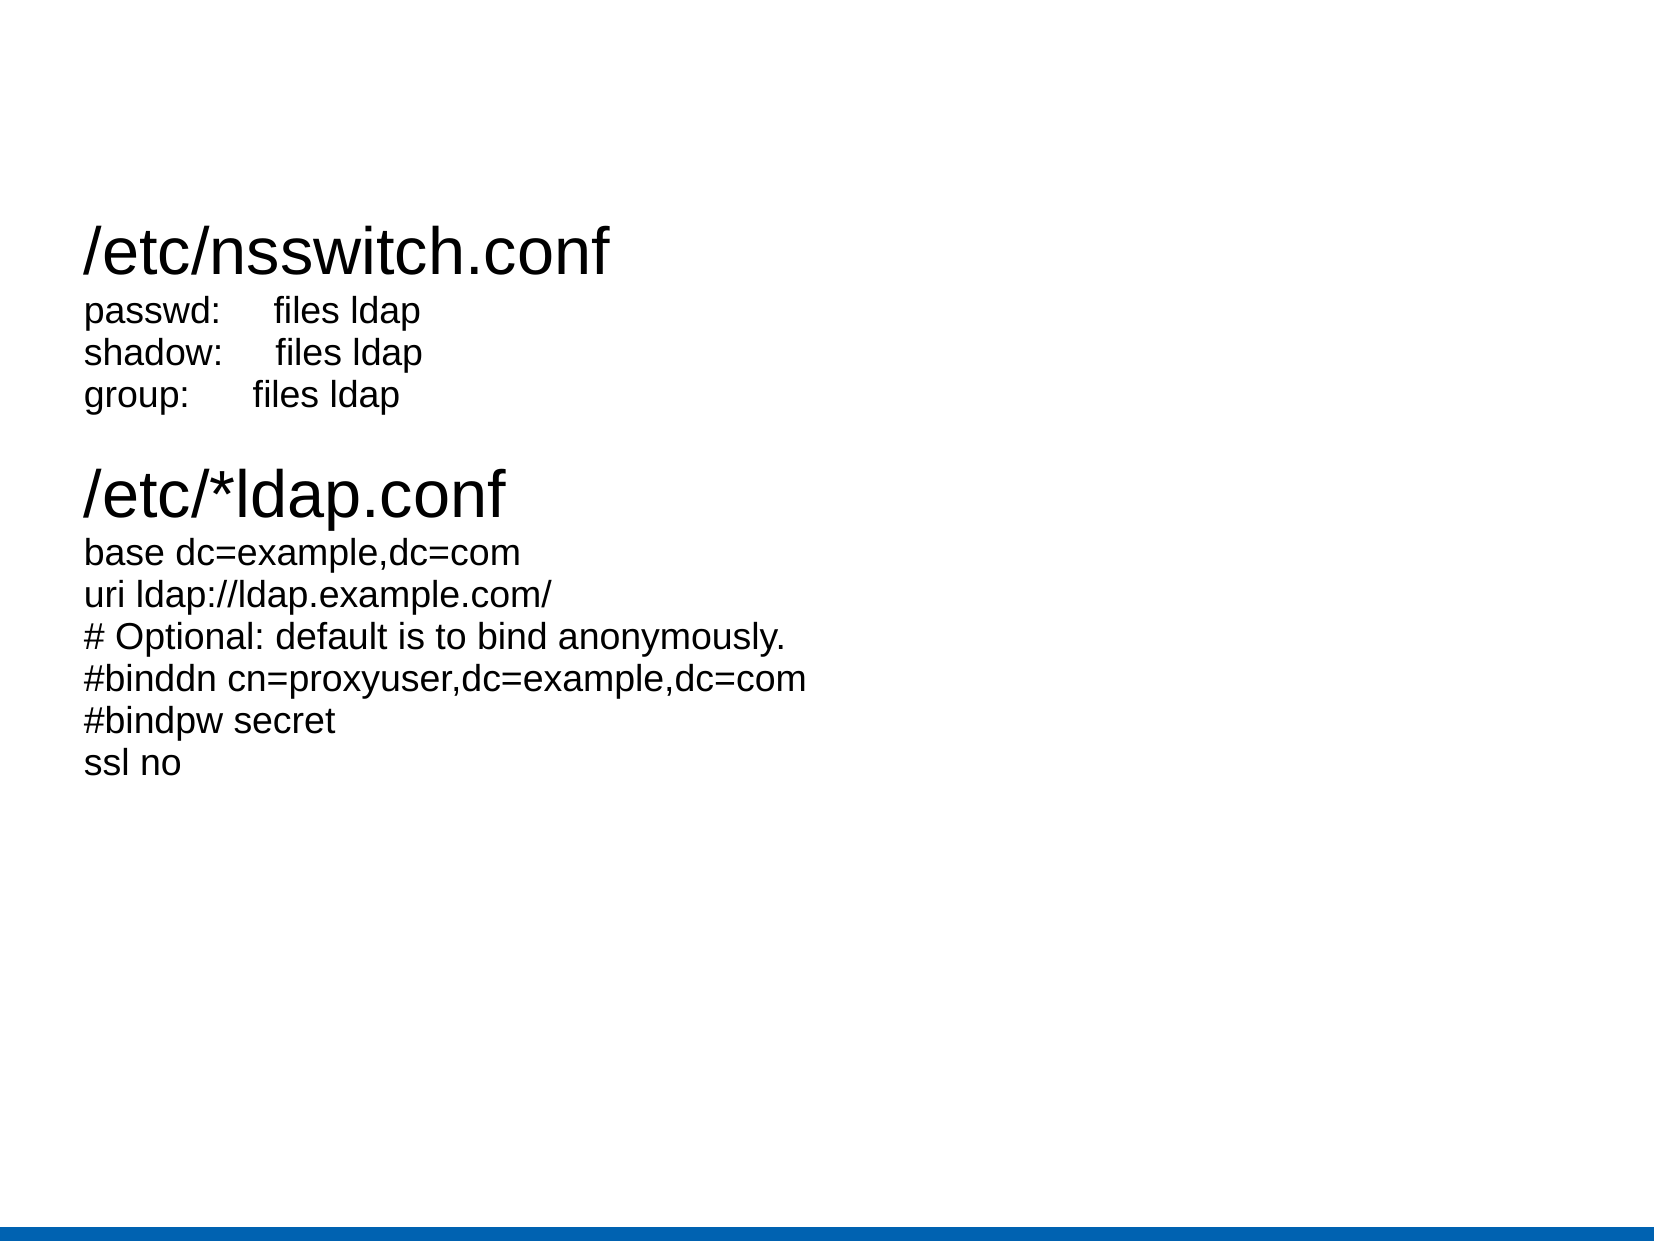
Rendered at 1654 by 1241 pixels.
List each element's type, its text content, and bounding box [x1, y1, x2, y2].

text_box /etc/nsswitch.conf passwd: files ldap shadow: files ldap group: files ldap /etc/*ldap.conf base dc=example,dc=com uri ldap://ldap.example.com/ # Optional: default is to bind anonymously. #binddn cn=proxyuser,dc=example,dc=com #bindpw secret ssl no [69, 206, 825, 834]
